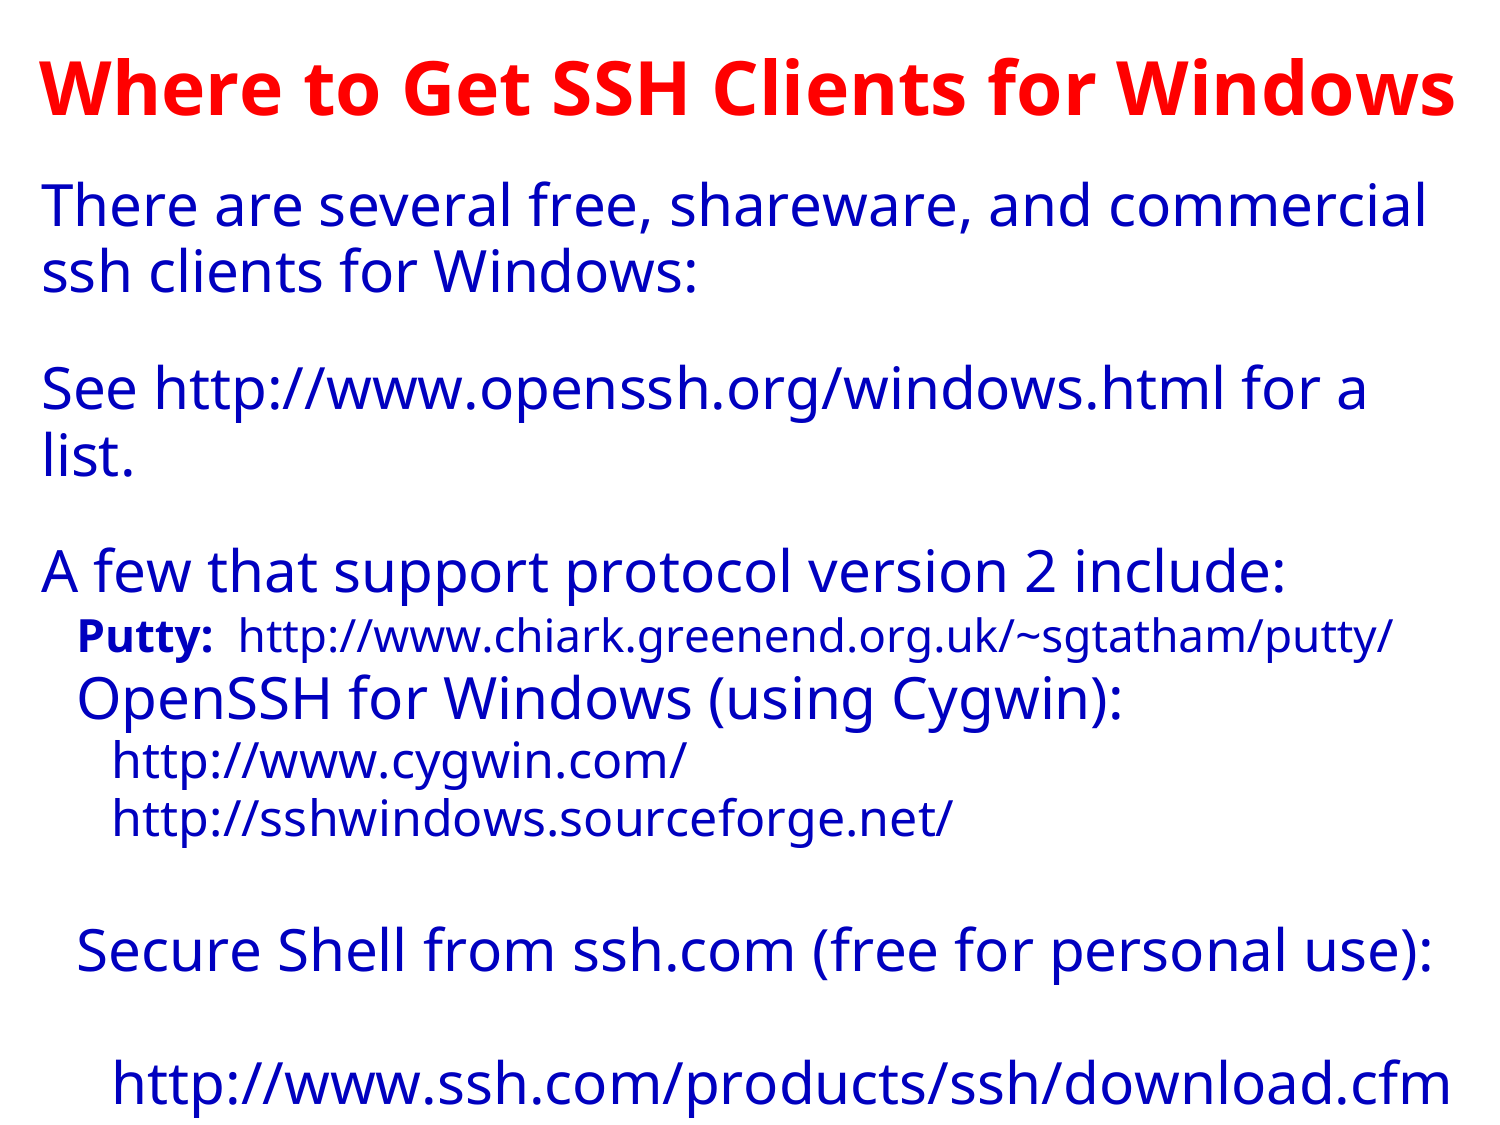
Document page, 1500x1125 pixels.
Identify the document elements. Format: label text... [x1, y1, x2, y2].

list There are several free, shareware, and commercial ssh clients for Windows: See http://www.openssh.org/windows.html for a list. A few that support protocol version 2 include: Putty: http://www.chiark.greenend.org.uk/~sgtatham/putty/ OpenSSH for Windows (using Cygwin): http://www.cygwin.com/ http://sshwindows.sourceforge.net/ Secure Shell from ssh.com (free for personal use): http://www.ssh.com/products/ssh/download.cfm And WRQ at http://www.wrq.com/products/reflection/ssh/ is a nice product if you are willing to pay. [40, 173, 1465, 1125]
title Where to Get SSH Clients for Windows [0, 34, 1500, 155]
